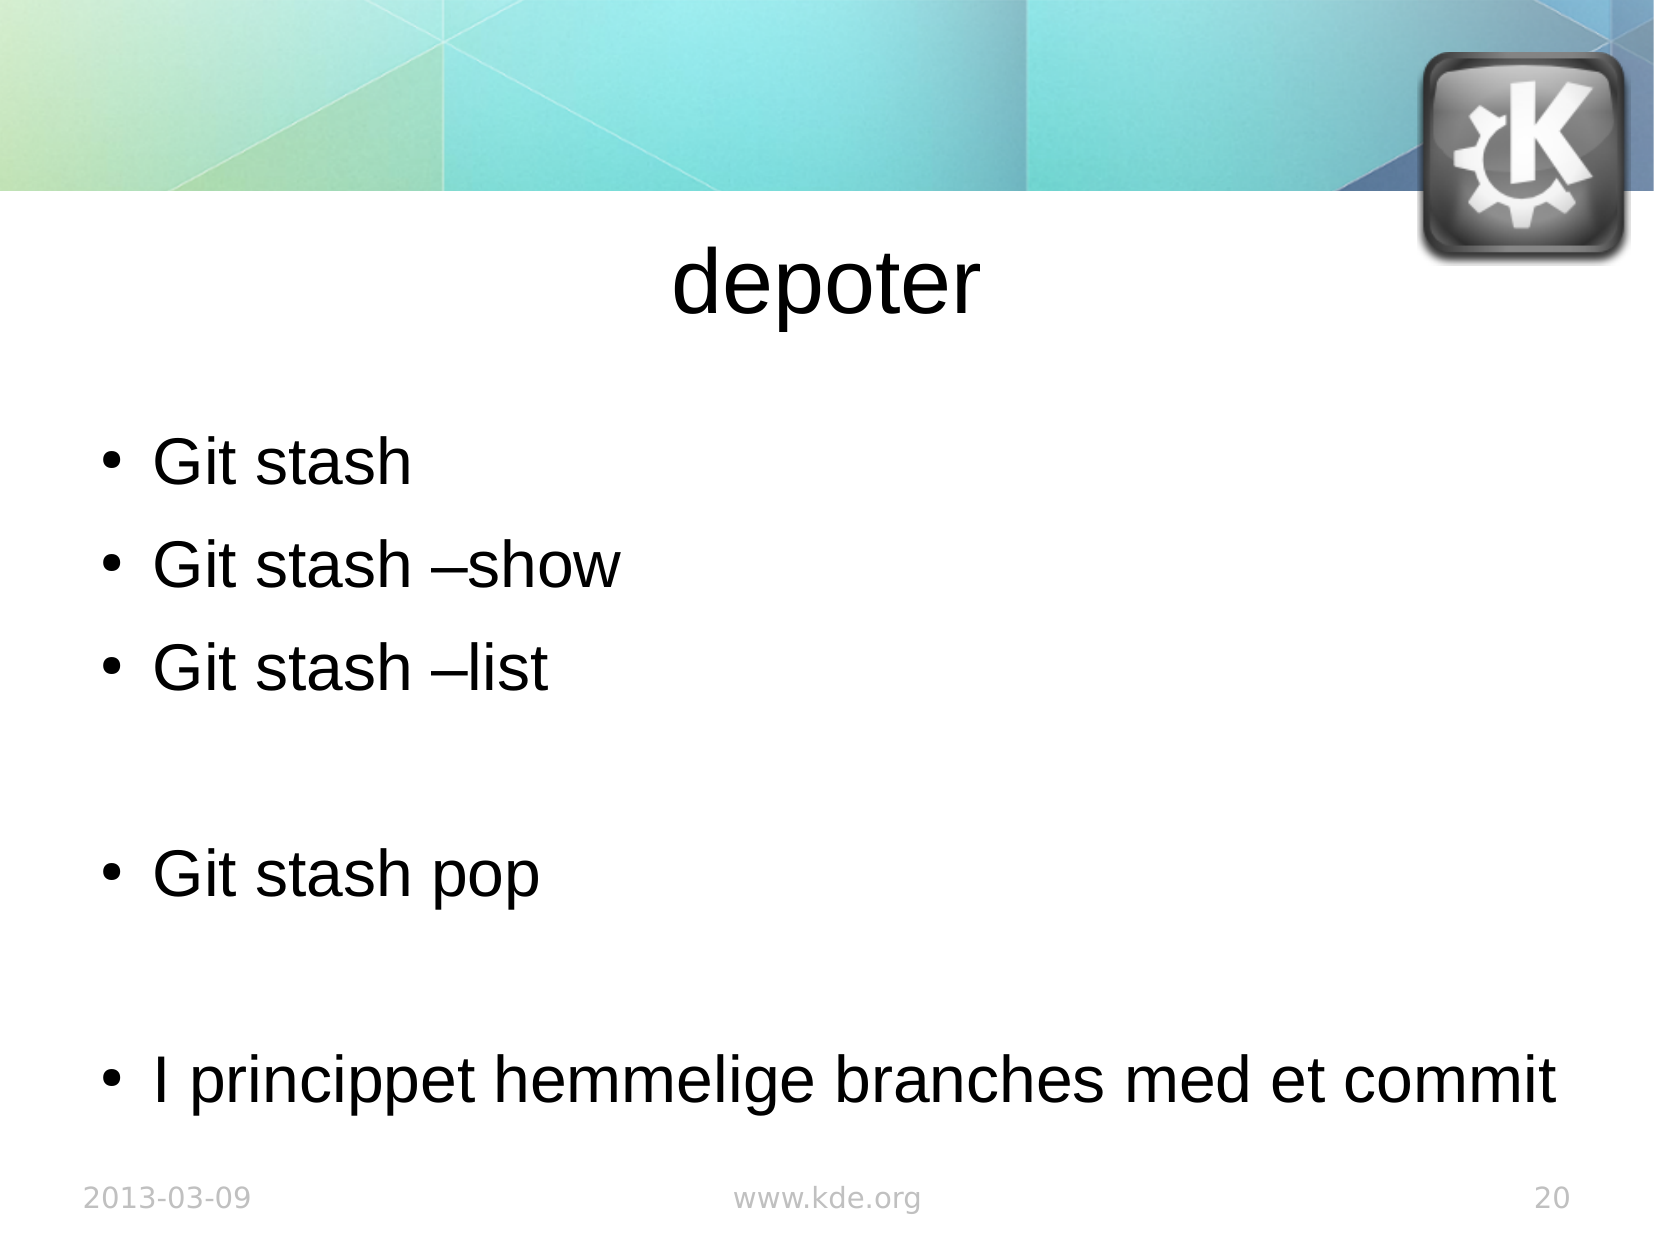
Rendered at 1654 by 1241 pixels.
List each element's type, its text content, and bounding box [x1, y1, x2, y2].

picture [0, 0, 1654, 191]
list Git stash Git stash –show Git stash –list Git stash pop I princippet hemmelige branches med et commit [82, 424, 1571, 1144]
title depoter [82, 178, 1571, 386]
